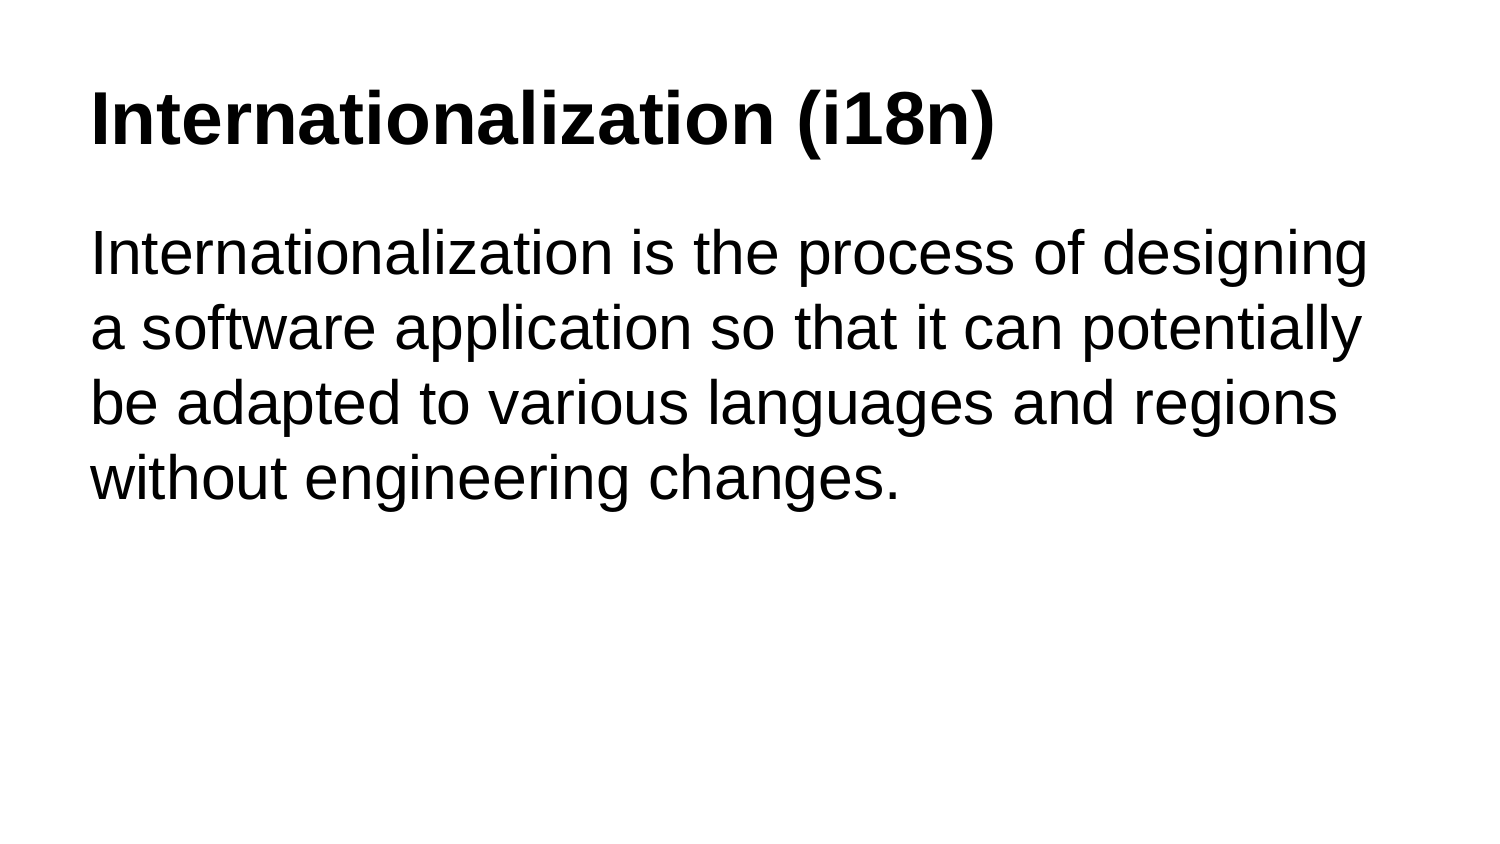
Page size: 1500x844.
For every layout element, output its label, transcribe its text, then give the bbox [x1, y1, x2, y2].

list Internationalization is the process of designing a software application so that it can potentially be adapted to various languages and regions without engineering changes. [75, 196, 1425, 808]
title Internationalization (i18n) [75, 33, 1425, 175]
